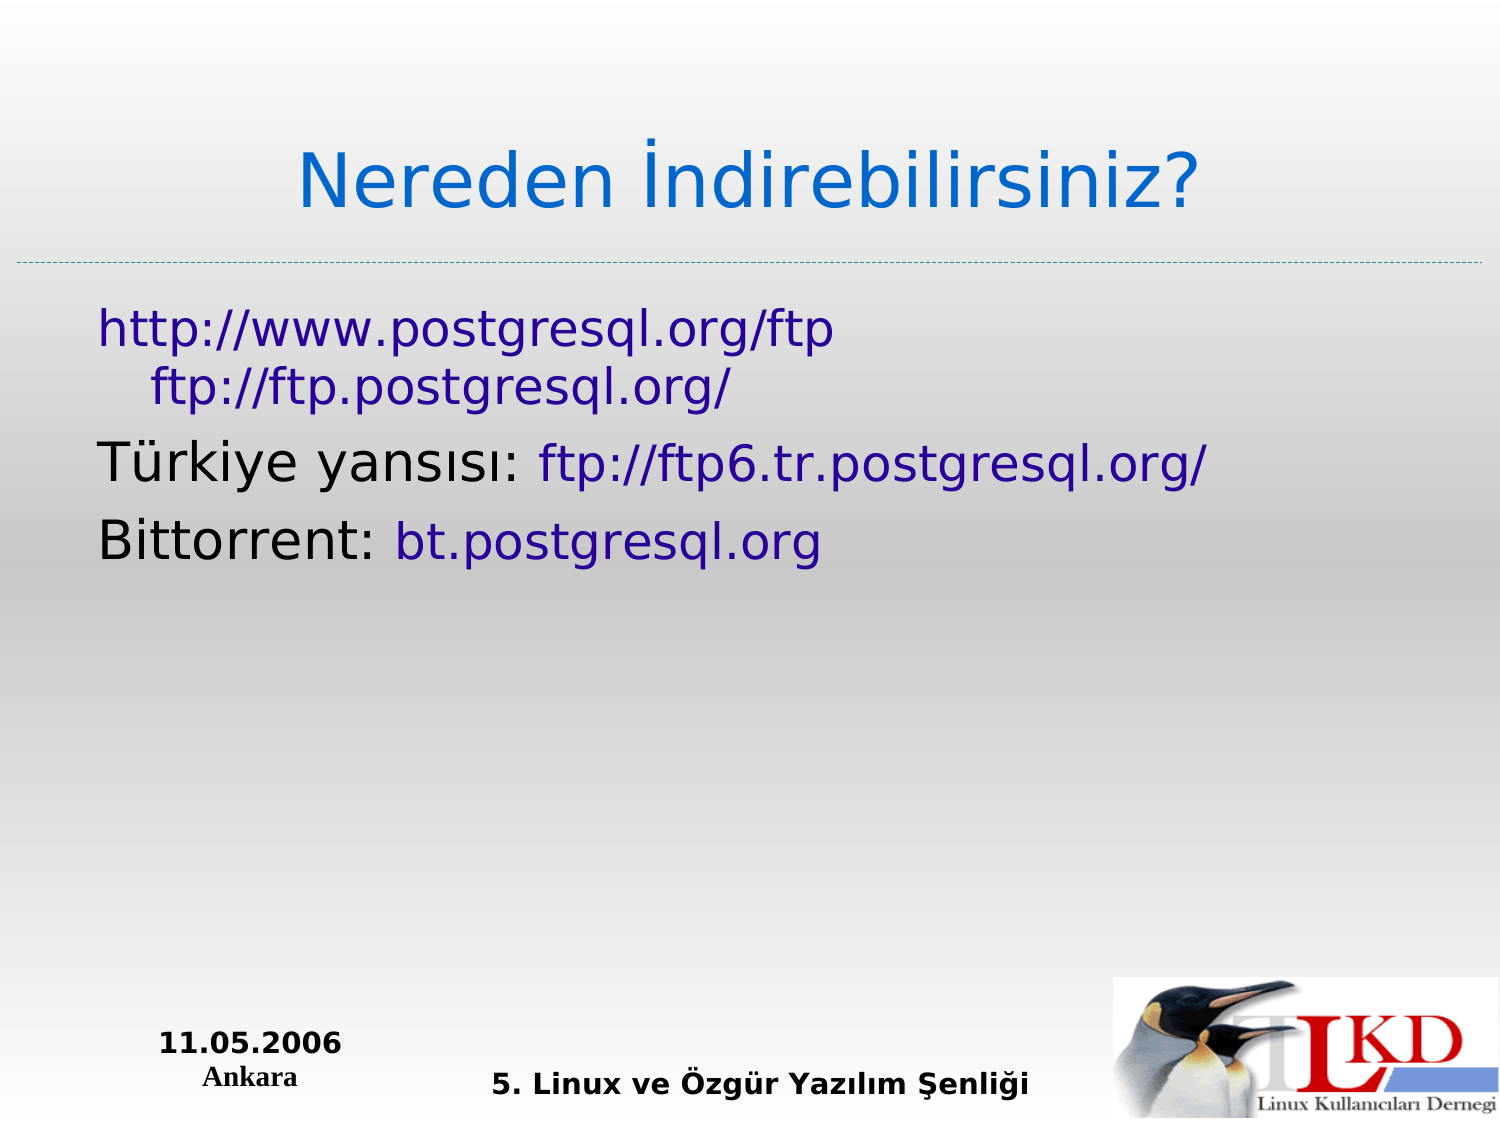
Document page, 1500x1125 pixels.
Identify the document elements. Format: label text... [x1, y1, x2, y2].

title Nereden İndirebilirsiniz? [0, 0, 1500, 225]
list http://www.postgresql.org/ftp ftp://ftp.postgresql.org/ Türkiye yansısı: ftp://ftp6.tr.postgresql.org/ Bittorrent: bt.postgresql.org [0, 299, 1500, 975]
picture [1113, 977, 1499, 1118]
